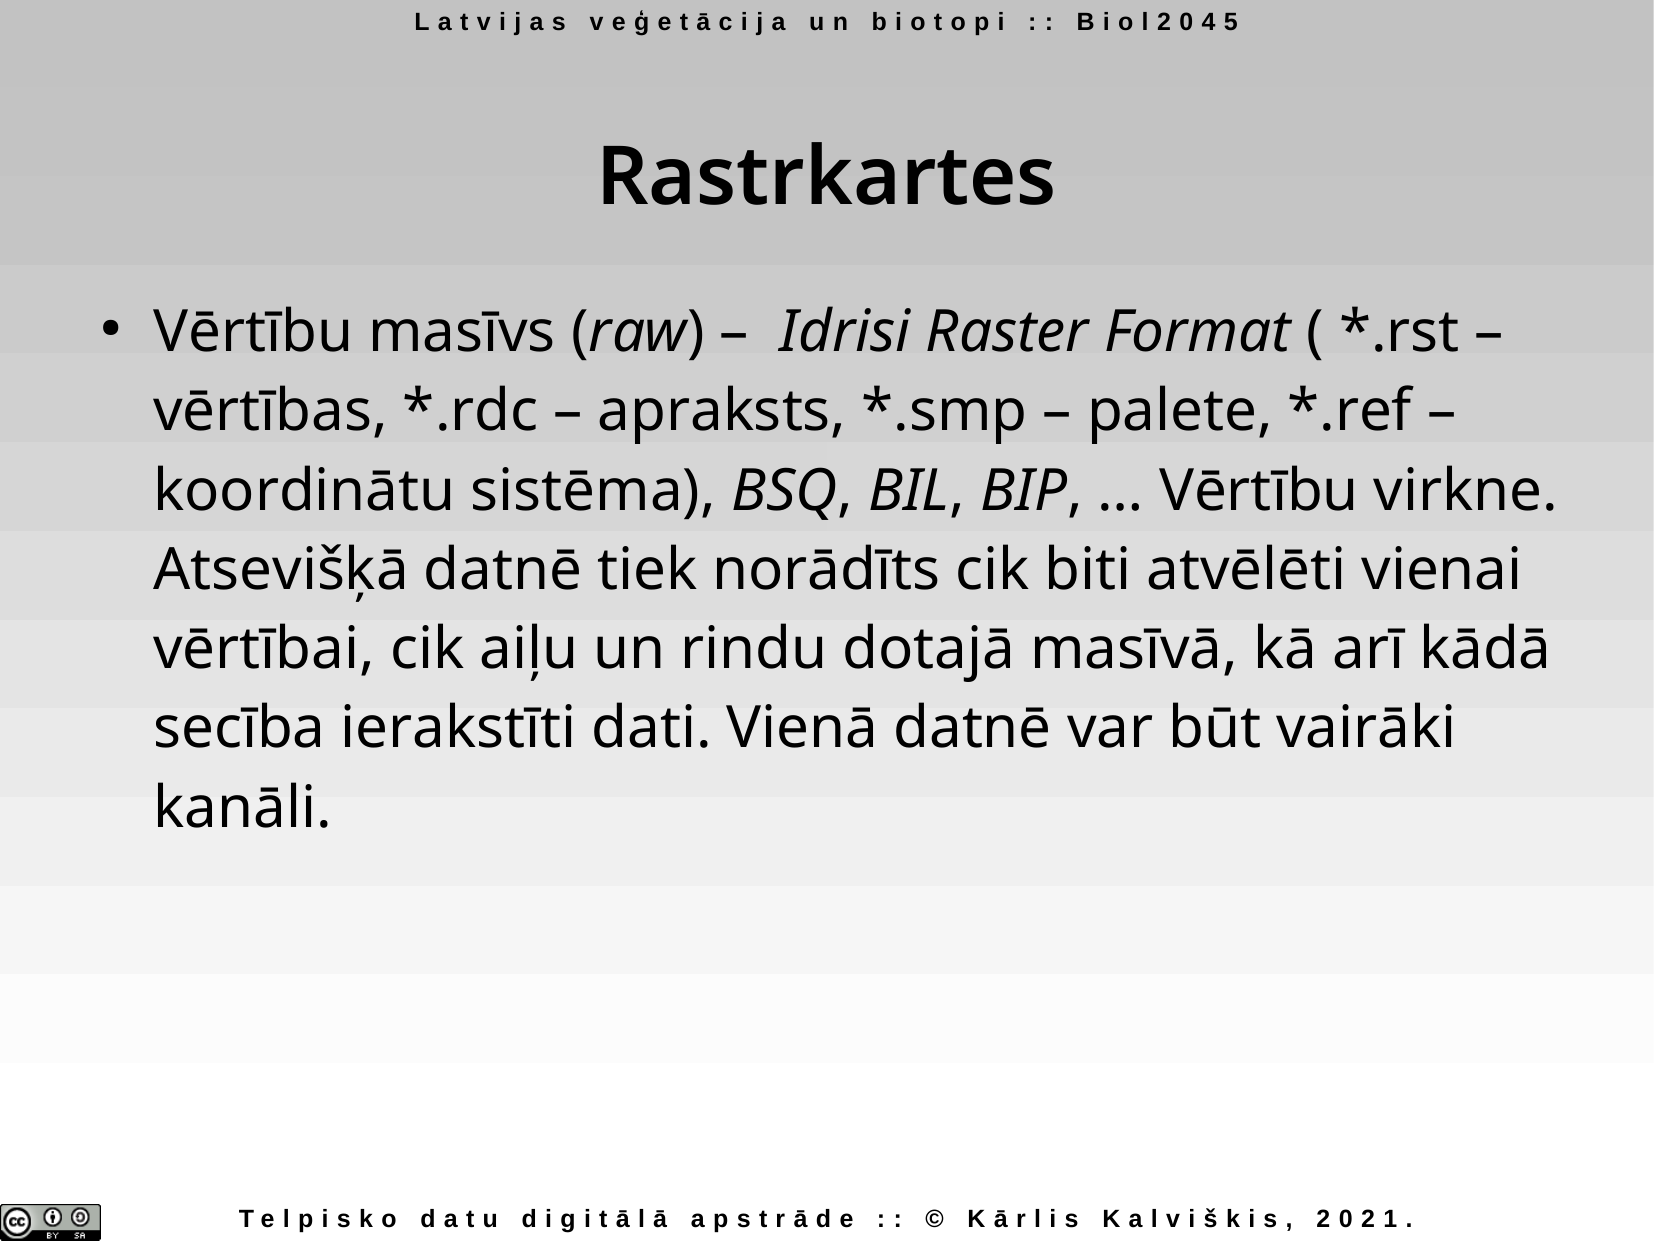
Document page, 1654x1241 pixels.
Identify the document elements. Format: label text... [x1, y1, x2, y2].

title Rastrkartes [29, 49, 1625, 296]
picture [0, 0, 1654, 1241]
list Vērtību masīvs (raw) – Idrisi Raster Format ( *.rst – vērtības, *.rdc – apraksts, *.smp – palete, *.ref – koordinātu sistēma), BSQ, BIL, BIP, … Vērtību virkne. Atsevišķā datnē tiek norādīts cik biti atvēlēti vienai vērtībai, cik aiļu un rindu dotajā masīvā, kā arī kādā secība ierakstīti dati. Vienā datnē var būt vairāki kanāli. [82, 289, 1571, 1176]
